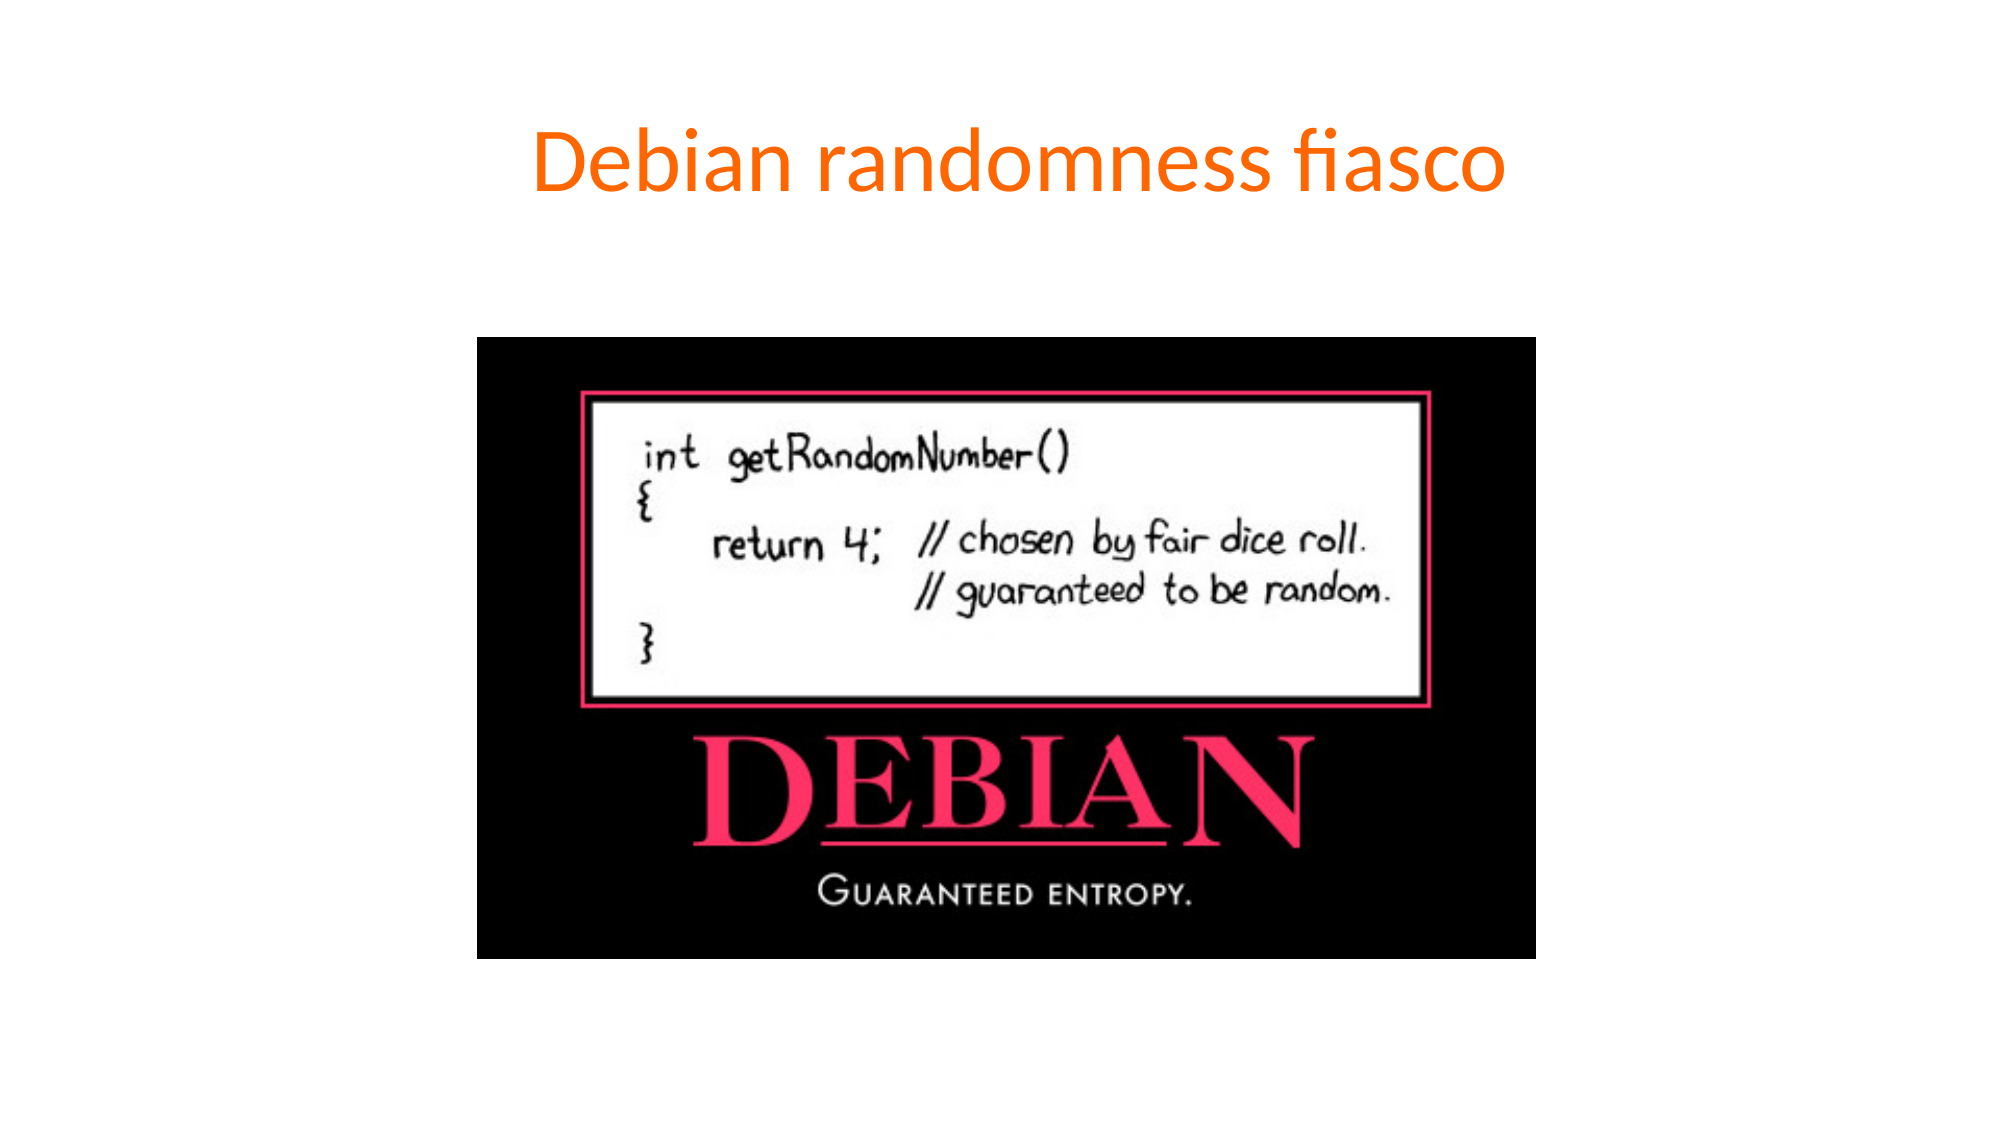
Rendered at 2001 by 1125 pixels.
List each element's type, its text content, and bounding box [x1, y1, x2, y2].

title Debian randomness fiasco [137, 59, 1863, 278]
picture [477, 337, 1536, 959]
